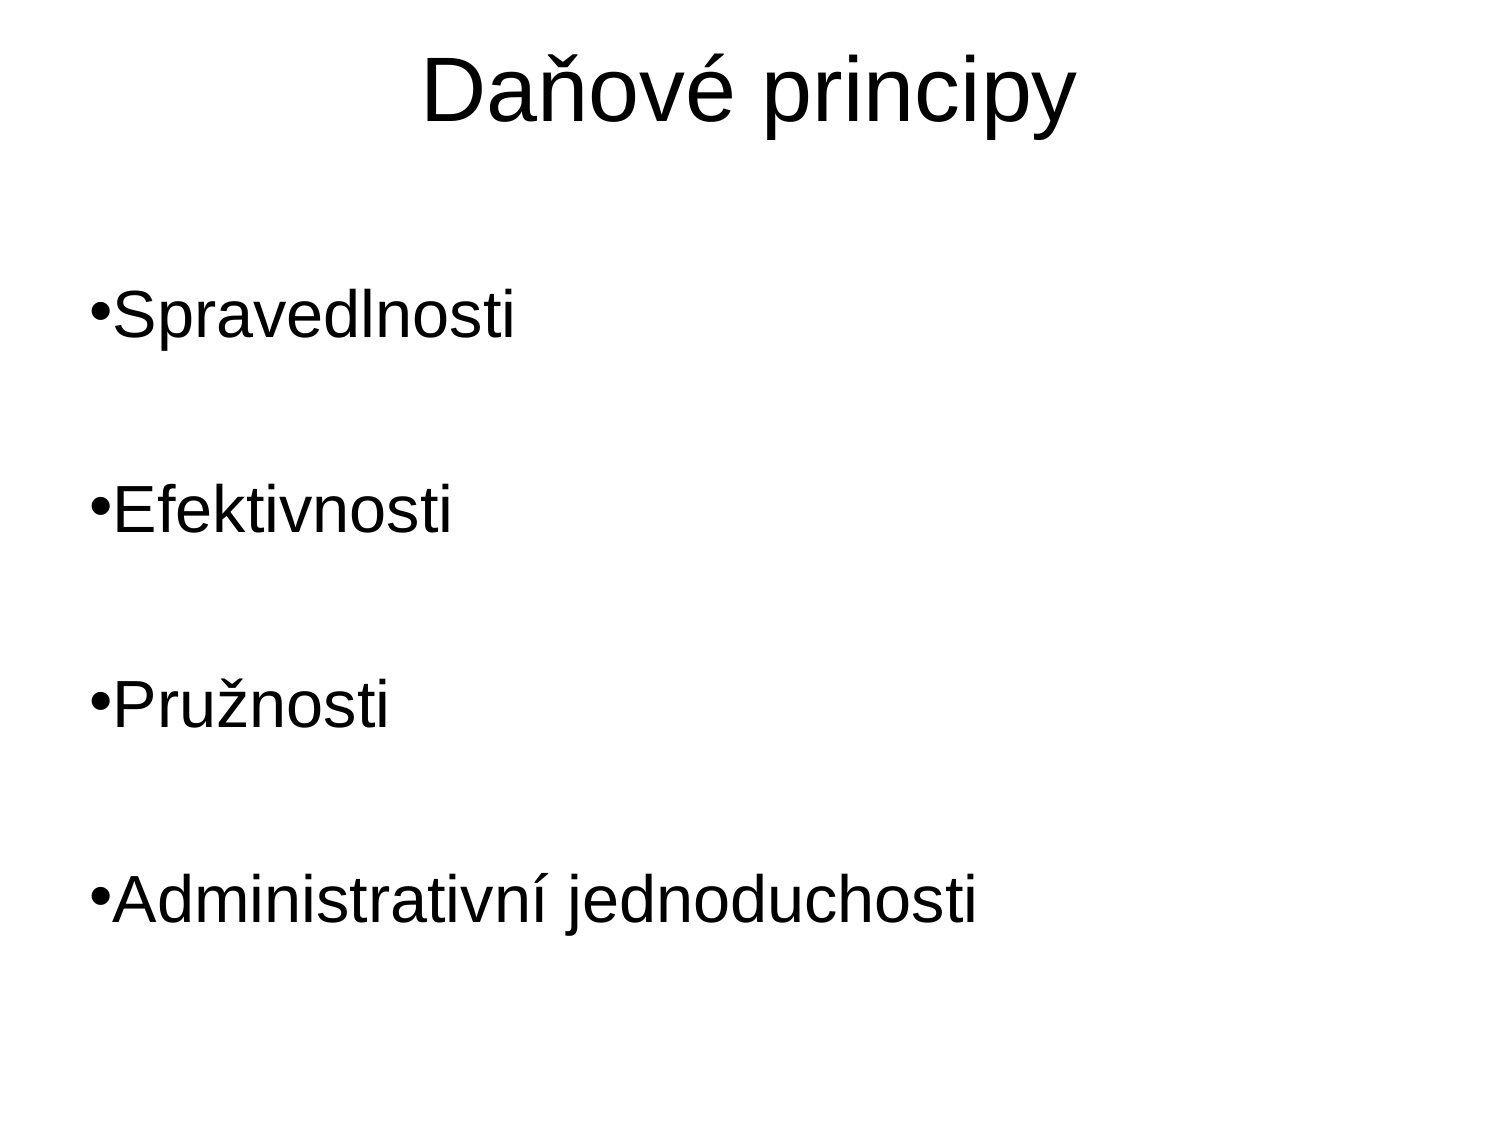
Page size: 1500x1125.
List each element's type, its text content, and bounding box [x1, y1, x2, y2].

title Daňové principy [75, 21, 1425, 257]
list Spravedlnosti Efektivnosti Pružnosti Administrativní jednoduchosti [75, 262, 1425, 1005]
